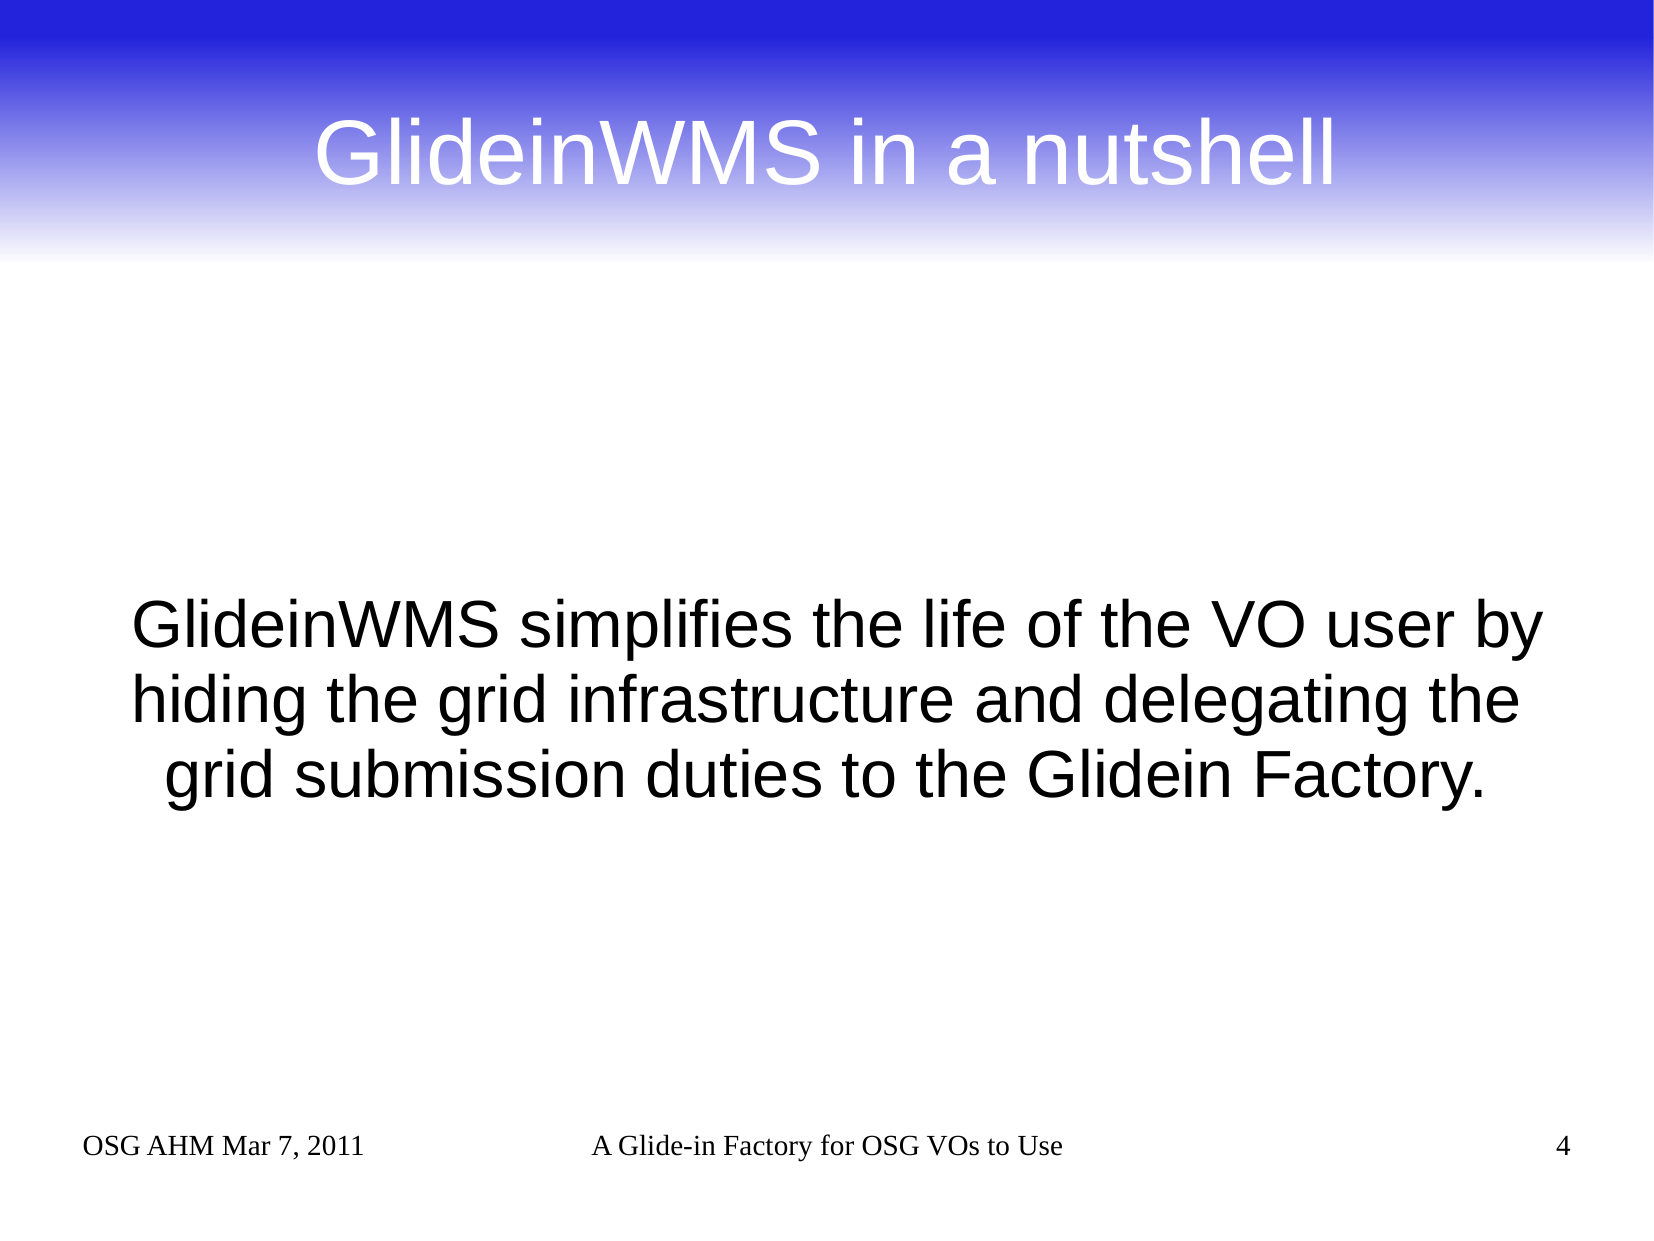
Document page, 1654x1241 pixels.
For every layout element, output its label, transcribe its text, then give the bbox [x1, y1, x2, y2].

subtitle GlideinWMS simplifies the life of the VO user by hiding the grid infrastructure and delegating the grid submission duties to the Glidein Factory. [82, 297, 1571, 1102]
title GlideinWMS in a nutshell [82, 56, 1571, 250]
